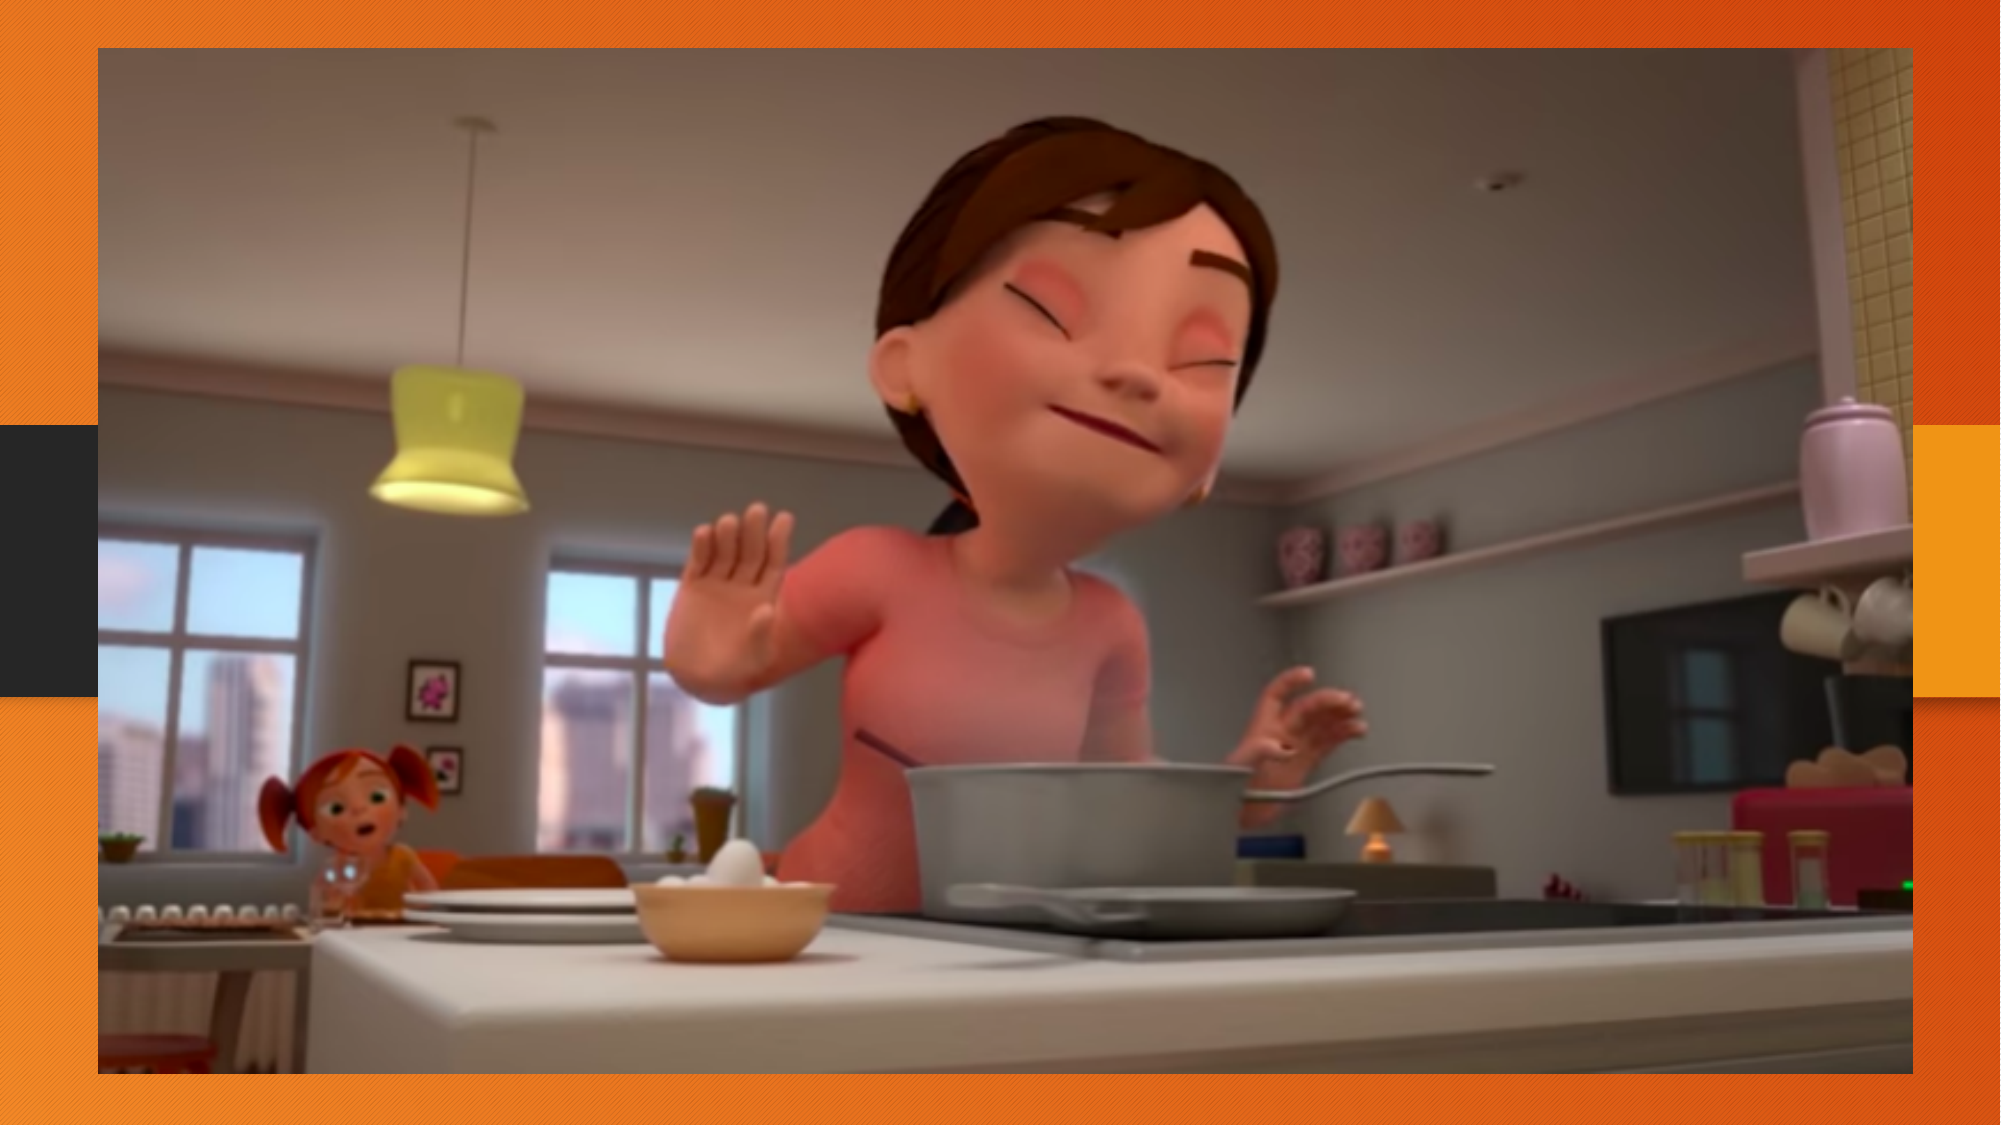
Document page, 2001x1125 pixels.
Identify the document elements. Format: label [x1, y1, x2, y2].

picture [98, 48, 1913, 1074]
